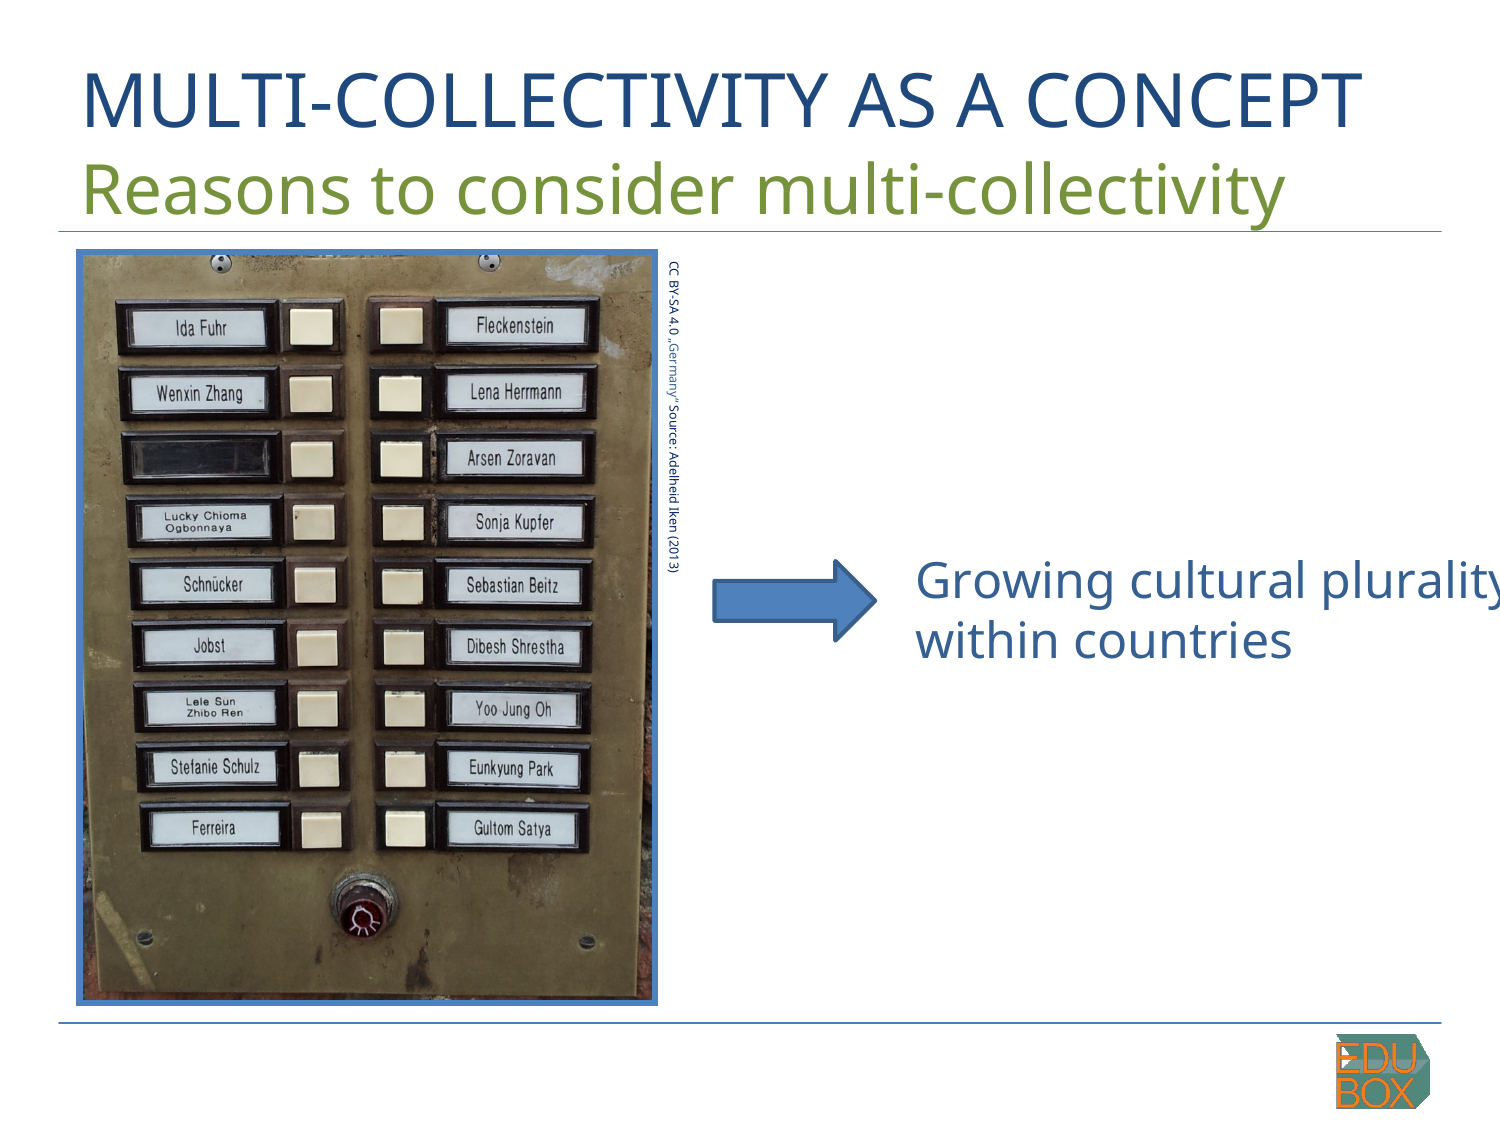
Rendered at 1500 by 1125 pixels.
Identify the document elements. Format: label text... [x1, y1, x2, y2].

title MULTI-COLLECTIVITY AS A CONCEPT [64, 42, 1471, 153]
picture [1328, 1028, 1437, 1114]
text_box CC BY-SA 4.0 „Germany“ Source: Adelheid Iken (2013) [657, 246, 690, 995]
text_box [714, 561, 876, 641]
picture [82, 255, 652, 1000]
list Reasons to consider multi-collectivity [64, 153, 1412, 247]
text_box Growing cultural plurality within countries [900, 541, 1500, 799]
